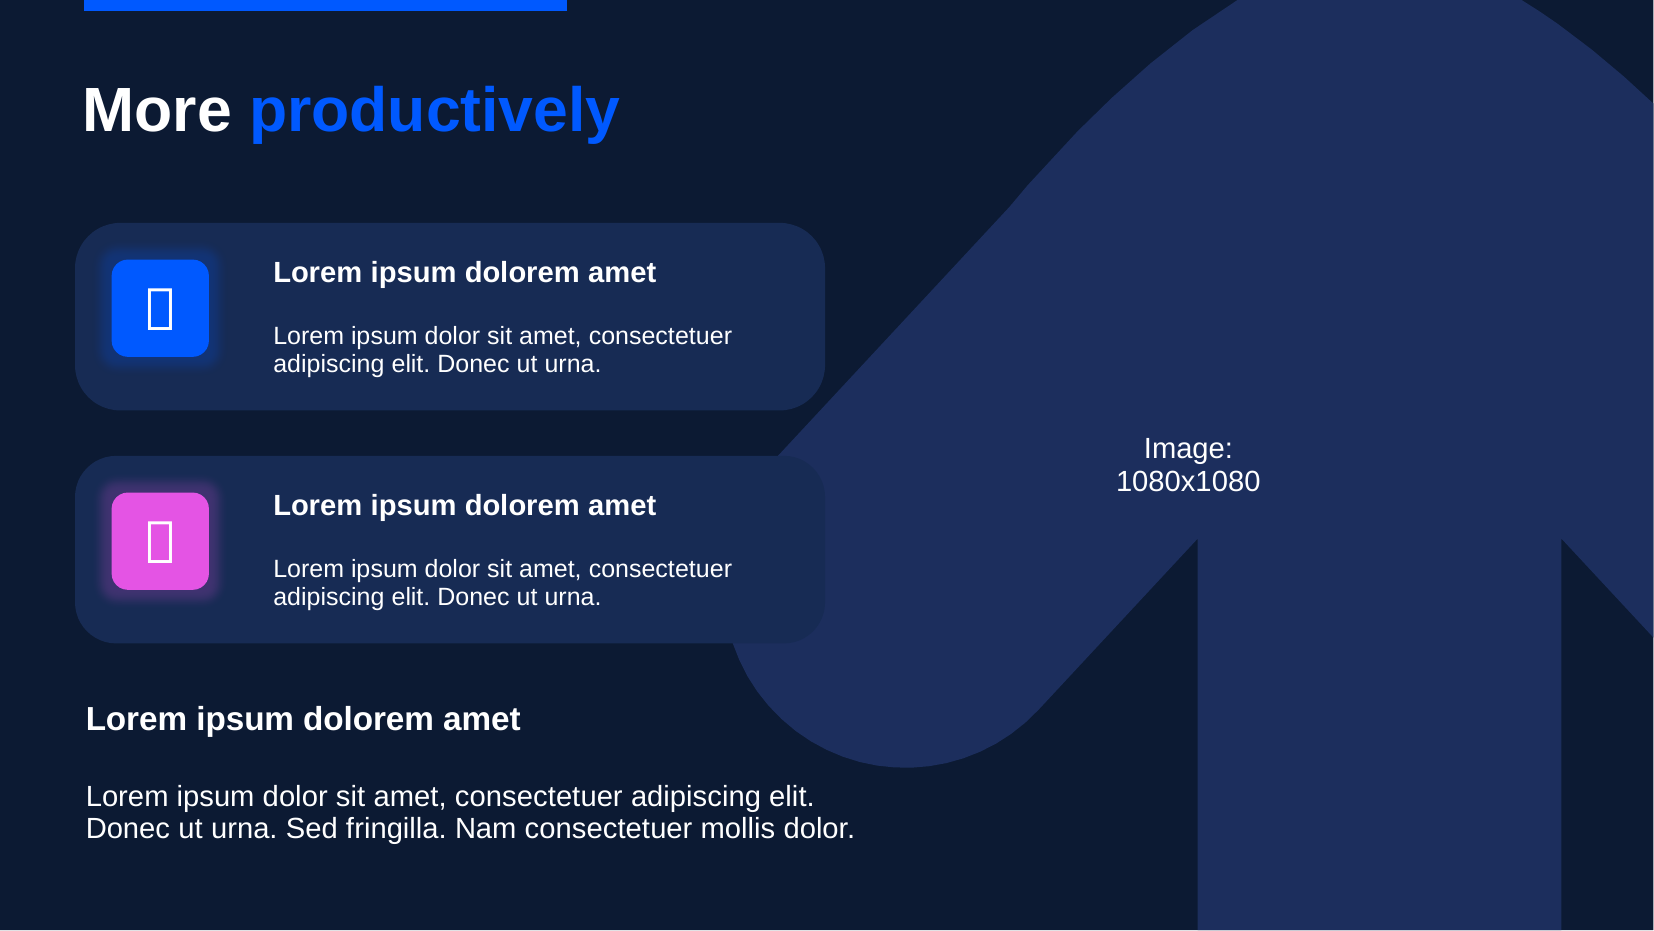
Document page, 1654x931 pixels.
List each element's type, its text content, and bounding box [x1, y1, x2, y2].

text_box [75, 222, 826, 411]
text_box Lorem ipsum dolorem amet Lorem ipsum dolor sit amet, consectetuer adipiscing elit. Donec ut urna. [237, 488, 788, 611]
text_box [75, 455, 826, 644]
title More productively [82, 75, 1136, 188]
text_box Image: 1080x1080 [733, 0, 1654, 931]
text_box  [111, 492, 209, 590]
text_box Lorem ipsum dolorem amet Lorem ipsum dolor sit amet, consectetuer adipiscing elit. Donec ut urna. [237, 255, 788, 378]
text_box  [111, 259, 209, 357]
text_box Lorem ipsum dolorem amet Lorem ipsum dolor sit amet, consectetuer adipiscing elit. Donec ut urna. Sed fringilla. Nam consectetuer mollis dolor. [50, 675, 901, 871]
